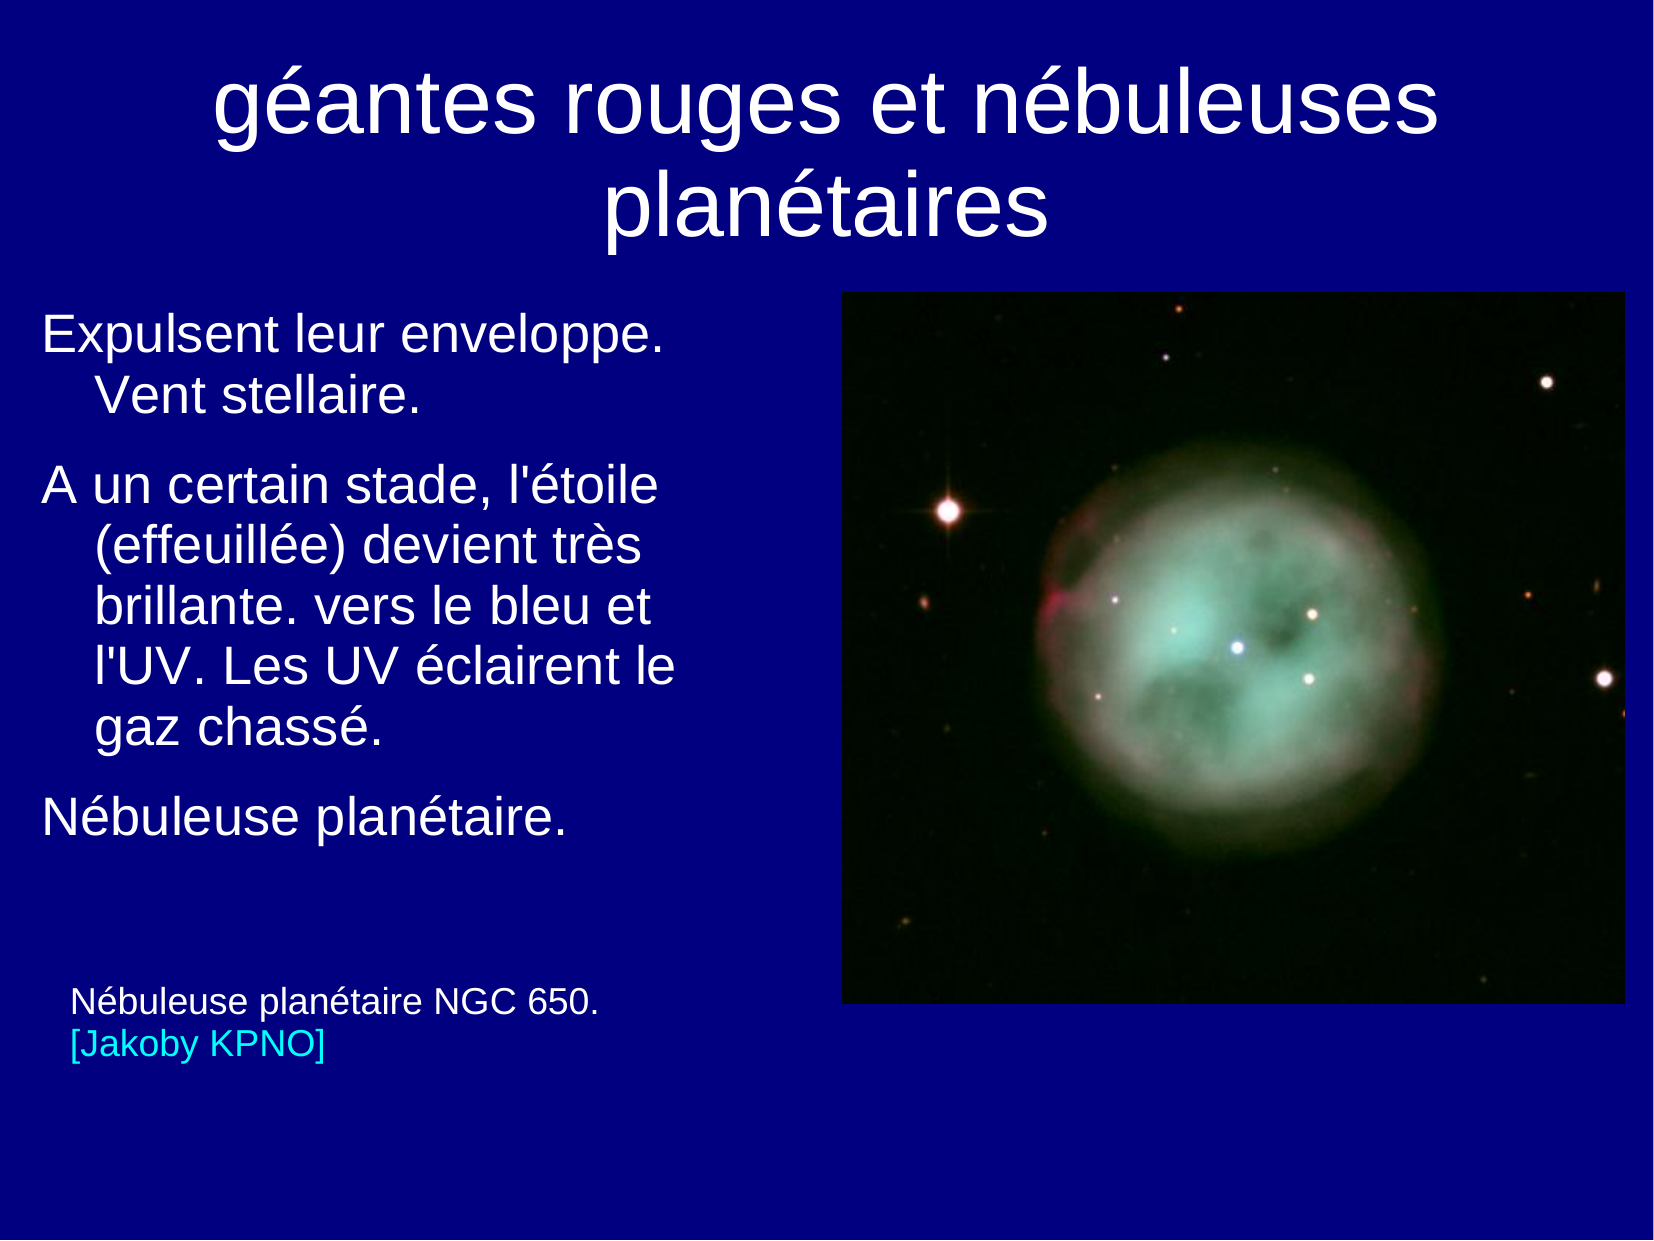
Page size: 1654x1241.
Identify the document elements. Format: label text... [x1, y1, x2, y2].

picture [842, 292, 1625, 1004]
title géantes rouges et nébuleuses planétaires [82, 49, 1571, 257]
list Expulsent leur enveloppe. Vent stellaire. A un certain stade, l'étoile (effeuillée) devient très brillante. vers le bleu et l'UV. Les UV éclairent le gaz chassé. Nébuleuse planétaire. [23, 303, 768, 1123]
text_box Nébuleuse planétaire NGC 650. [Jakoby KPNO] [55, 973, 615, 1115]
